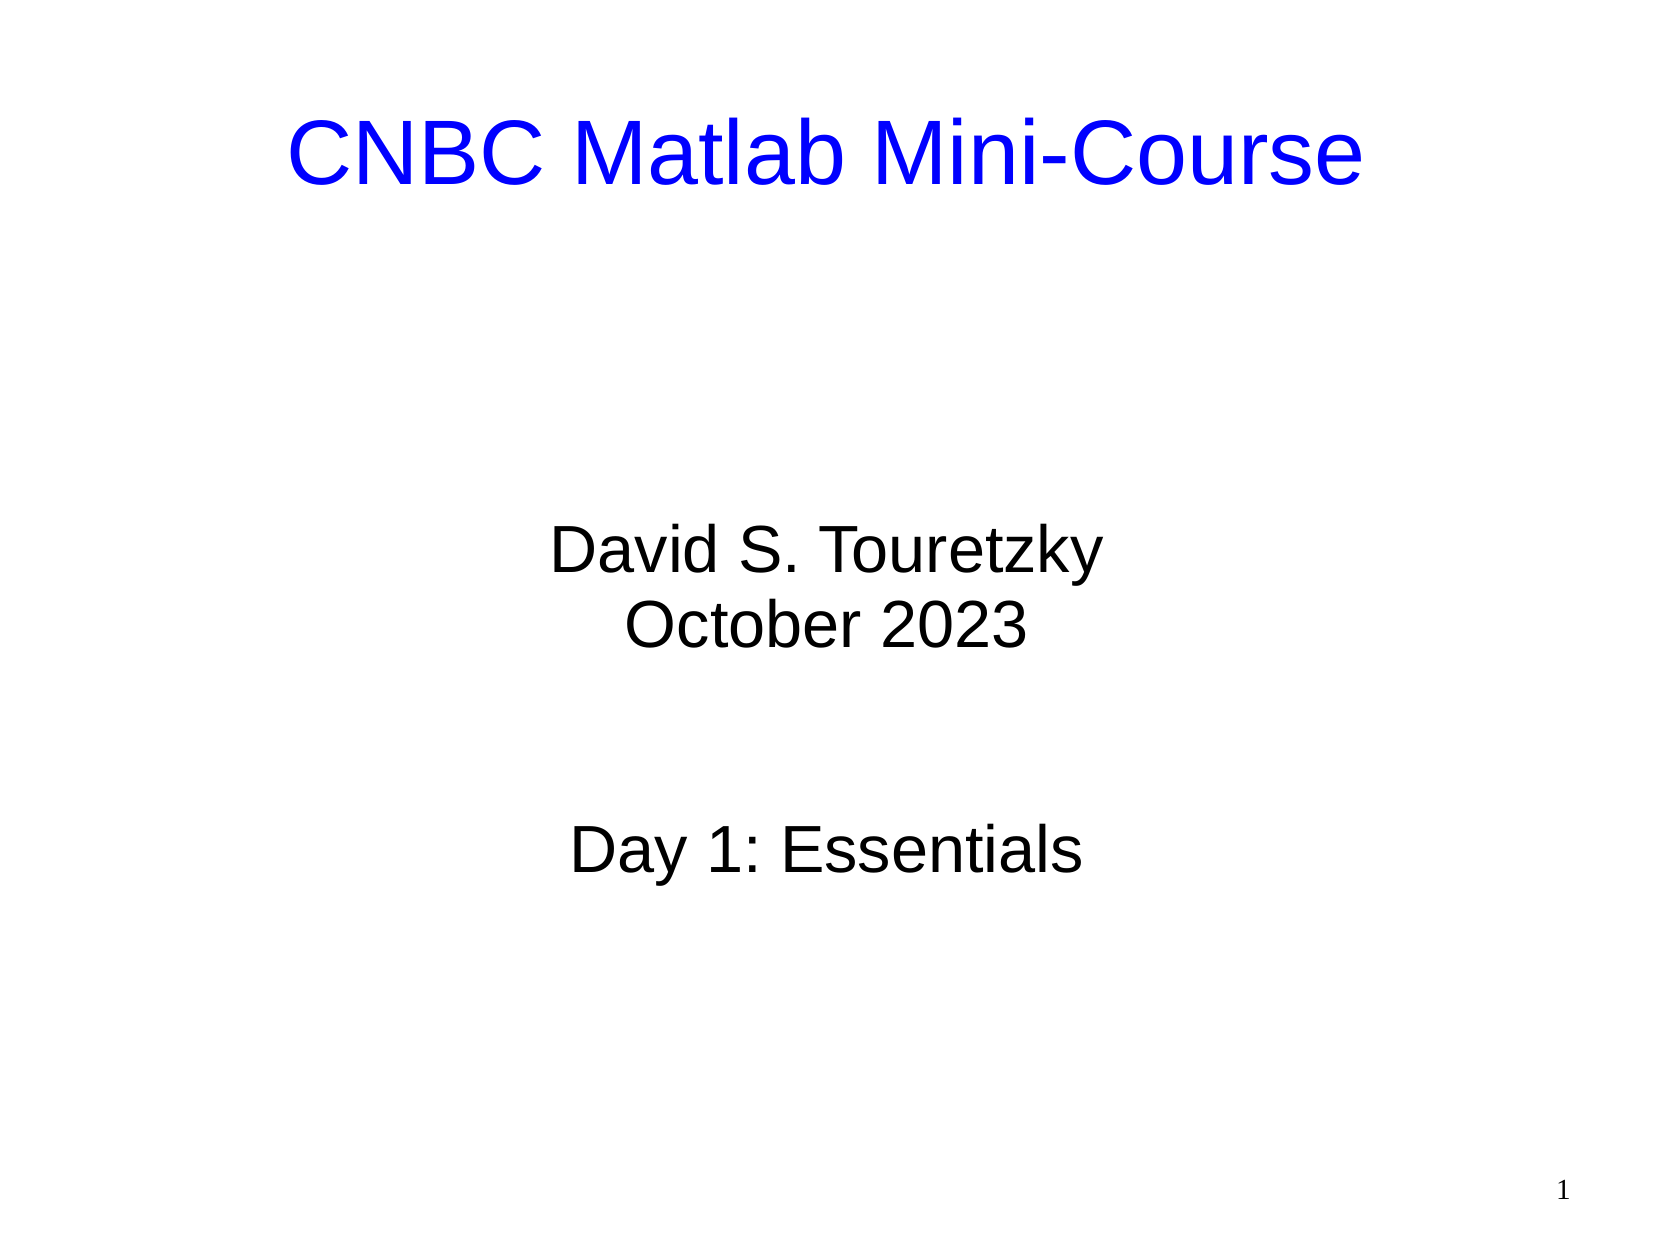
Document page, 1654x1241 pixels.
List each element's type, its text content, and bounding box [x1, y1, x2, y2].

title CNBC Matlab Mini-Course [82, 49, 1571, 257]
subtitle David S. Touretzky October 2023 Day 1: Essentials [82, 290, 1571, 1109]
